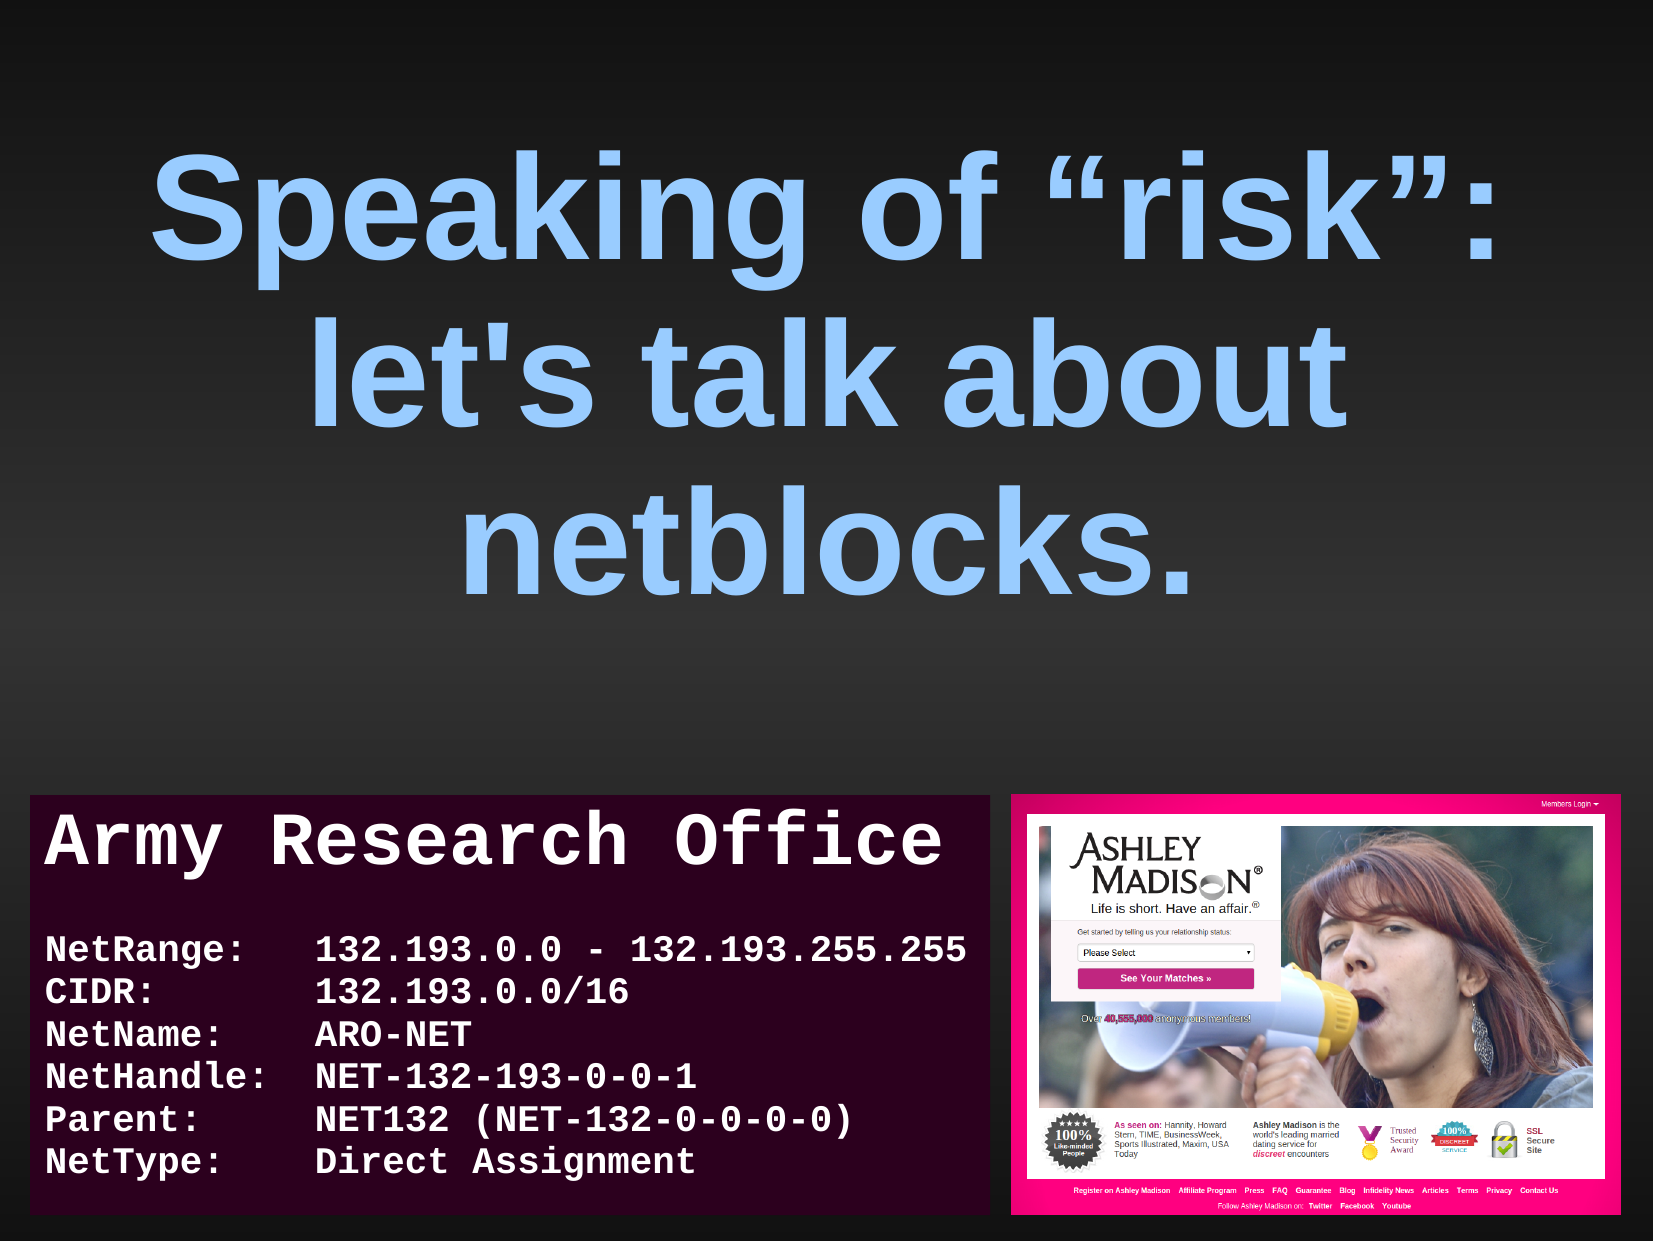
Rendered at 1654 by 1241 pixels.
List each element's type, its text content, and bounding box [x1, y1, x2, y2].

text_box Army Research Office NetRange: 132.193.0.0 - 132.193.255.255 CIDR: 132.193.0.0/16 NetName: ARO-NET NetHandle: NET-132-193-0-0-1 Parent: NET132 (NET-132-0-0-0-0) NetType: Direct Assignment [30, 795, 991, 1216]
title Speaking of “risk”: let's talk about netblocks. [3, 0, 1653, 886]
picture [1011, 794, 1621, 1216]
